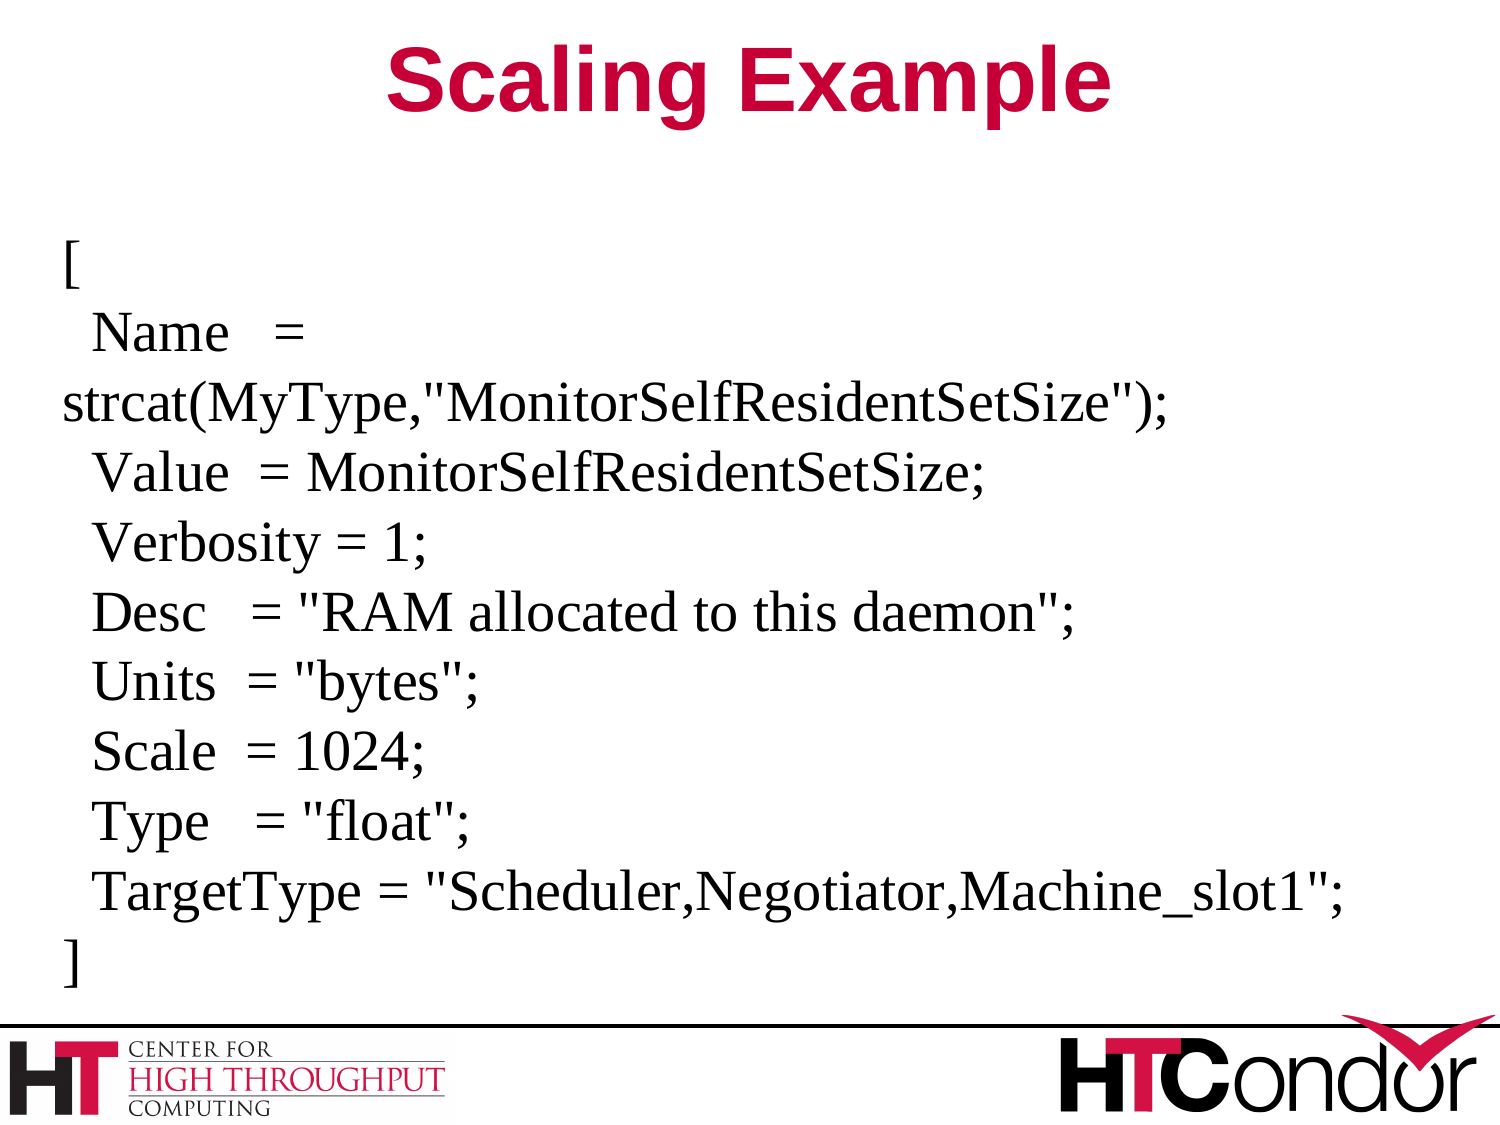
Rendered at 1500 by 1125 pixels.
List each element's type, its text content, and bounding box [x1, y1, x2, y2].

picture [1055, 1014, 1500, 1119]
picture [0, 1029, 454, 1125]
text_box [ Name = strcat(MyType,"MonitorSelfResidentSetSize"); Value = MonitorSelfResidentSetSize; Verbosity = 1; Desc = "RAM allocated to this daemon"; Units = "bytes"; Scale = 1024; Type = "float"; TargetType = "Scheduler,Negotiator,Machine_slot1"; ] [47, 215, 1441, 931]
title Scaling Example [0, 0, 1500, 150]
